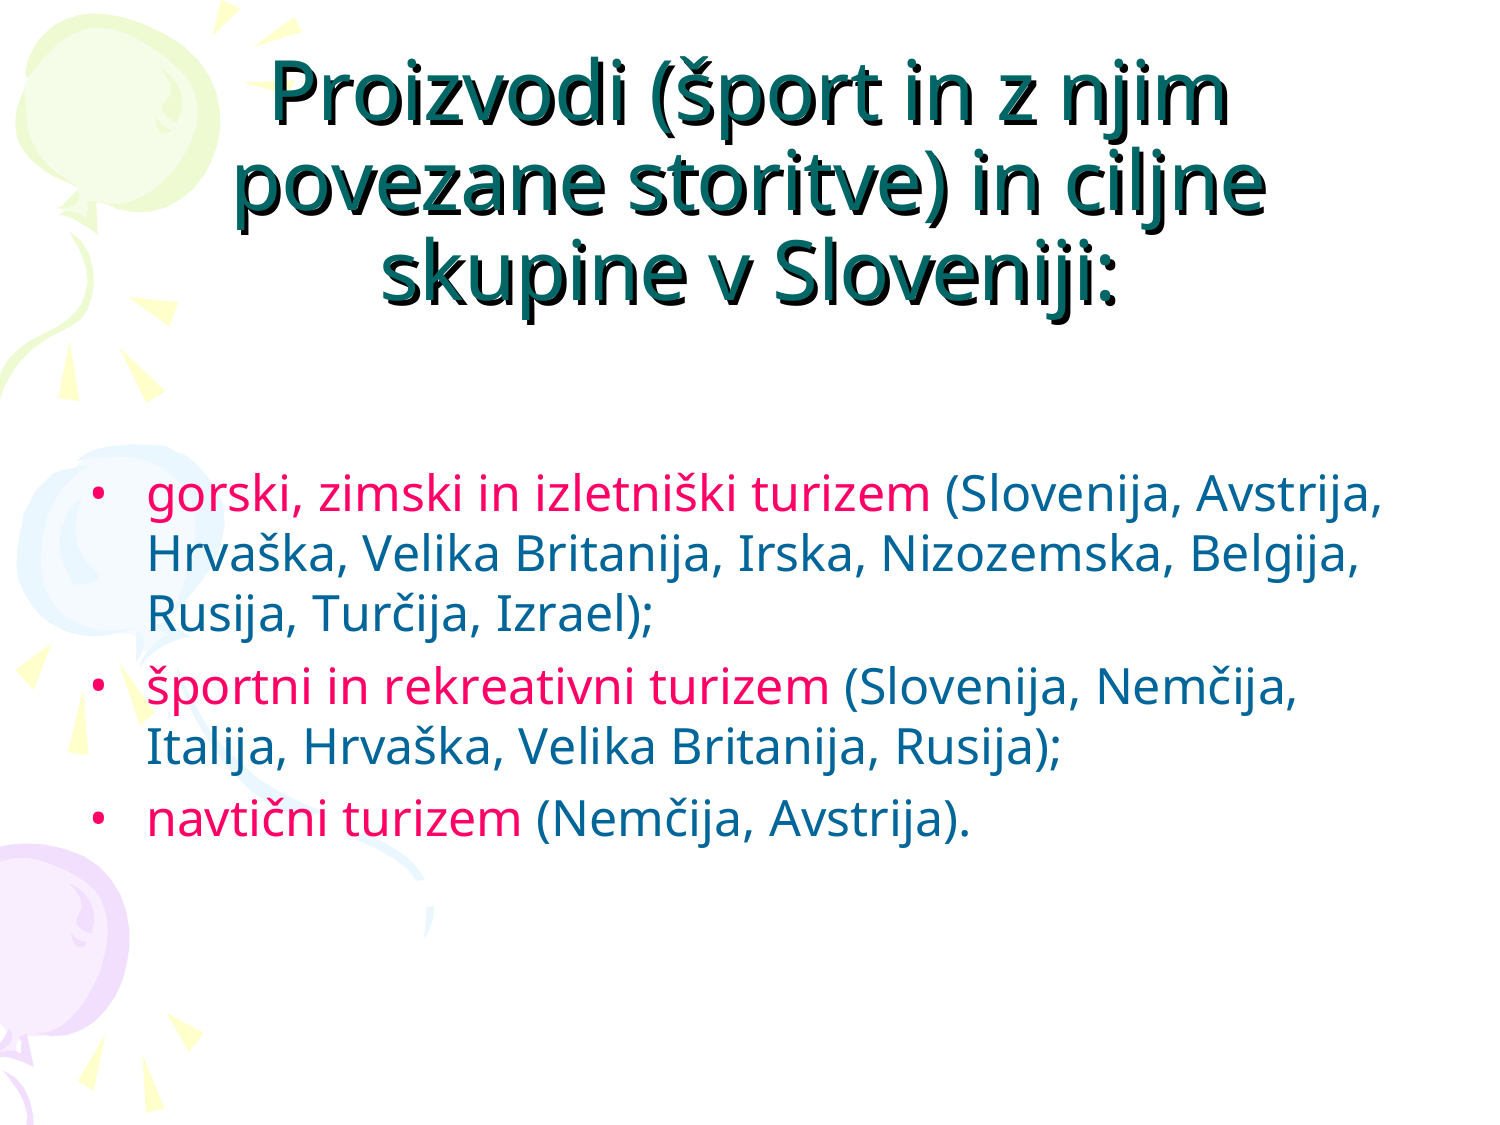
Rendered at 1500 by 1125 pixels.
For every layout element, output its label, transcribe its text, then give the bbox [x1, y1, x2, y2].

title Proizvodi (šport in z njim povezane storitve) in ciljne skupine v Sloveniji: [72, 16, 1426, 327]
list gorski, zimski in izletniški turizem (Slovenija, Avstrija, Hrvaška, Velika Britanija, Irska, Nizozemska, Belgija, Rusija, Turčija, Izrael); športni in rekreativni turizem (Slovenija, Nemčija, Italija, Hrvaška, Velika Britanija, Rusija); navtični turizem (Nemčija, Avstrija). [75, 373, 1426, 994]
